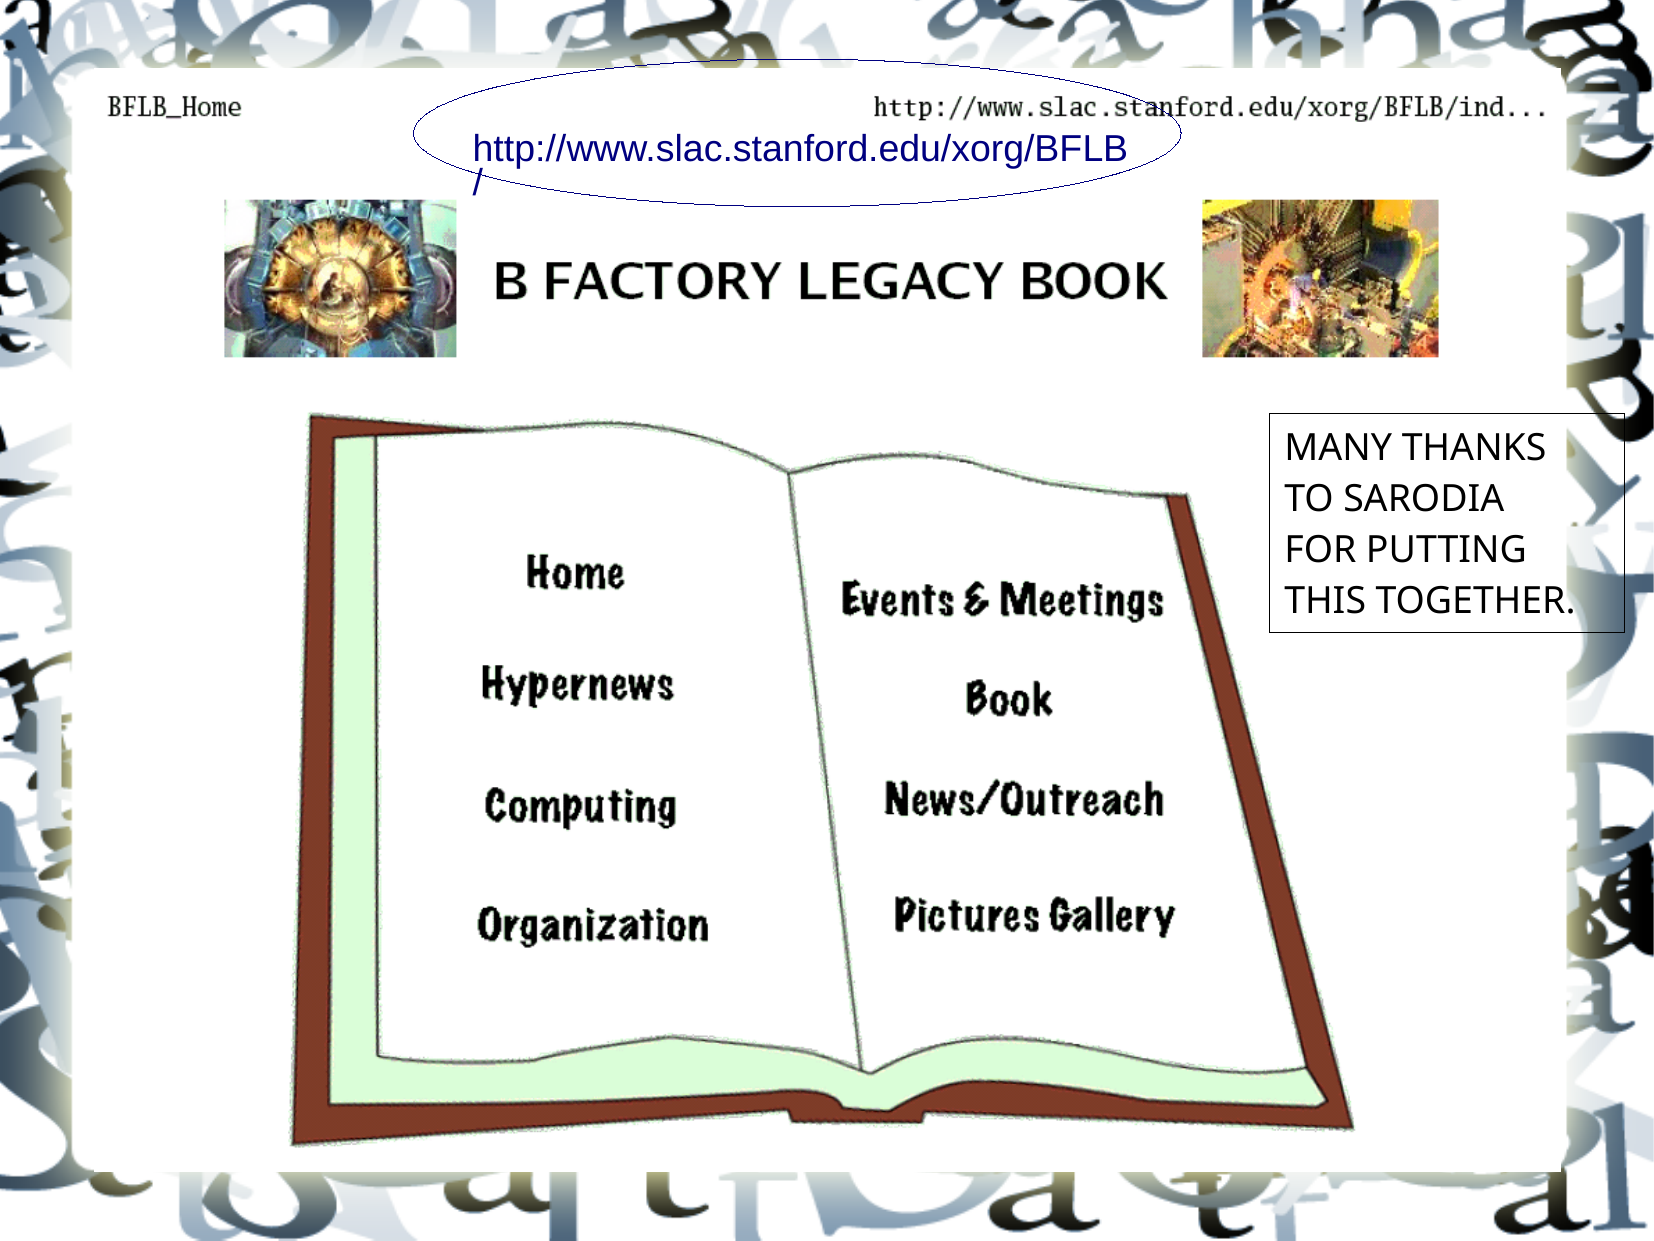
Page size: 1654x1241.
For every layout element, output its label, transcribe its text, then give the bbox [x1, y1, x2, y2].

text_box http://www.slac.stanford.edu/xorg/BFLB/ [457, 120, 1152, 178]
text_box MANY THANKS TO SARODIA FOR PUTTING THIS TOGETHER. [1269, 413, 1625, 610]
picture [0, 0, 1654, 1241]
